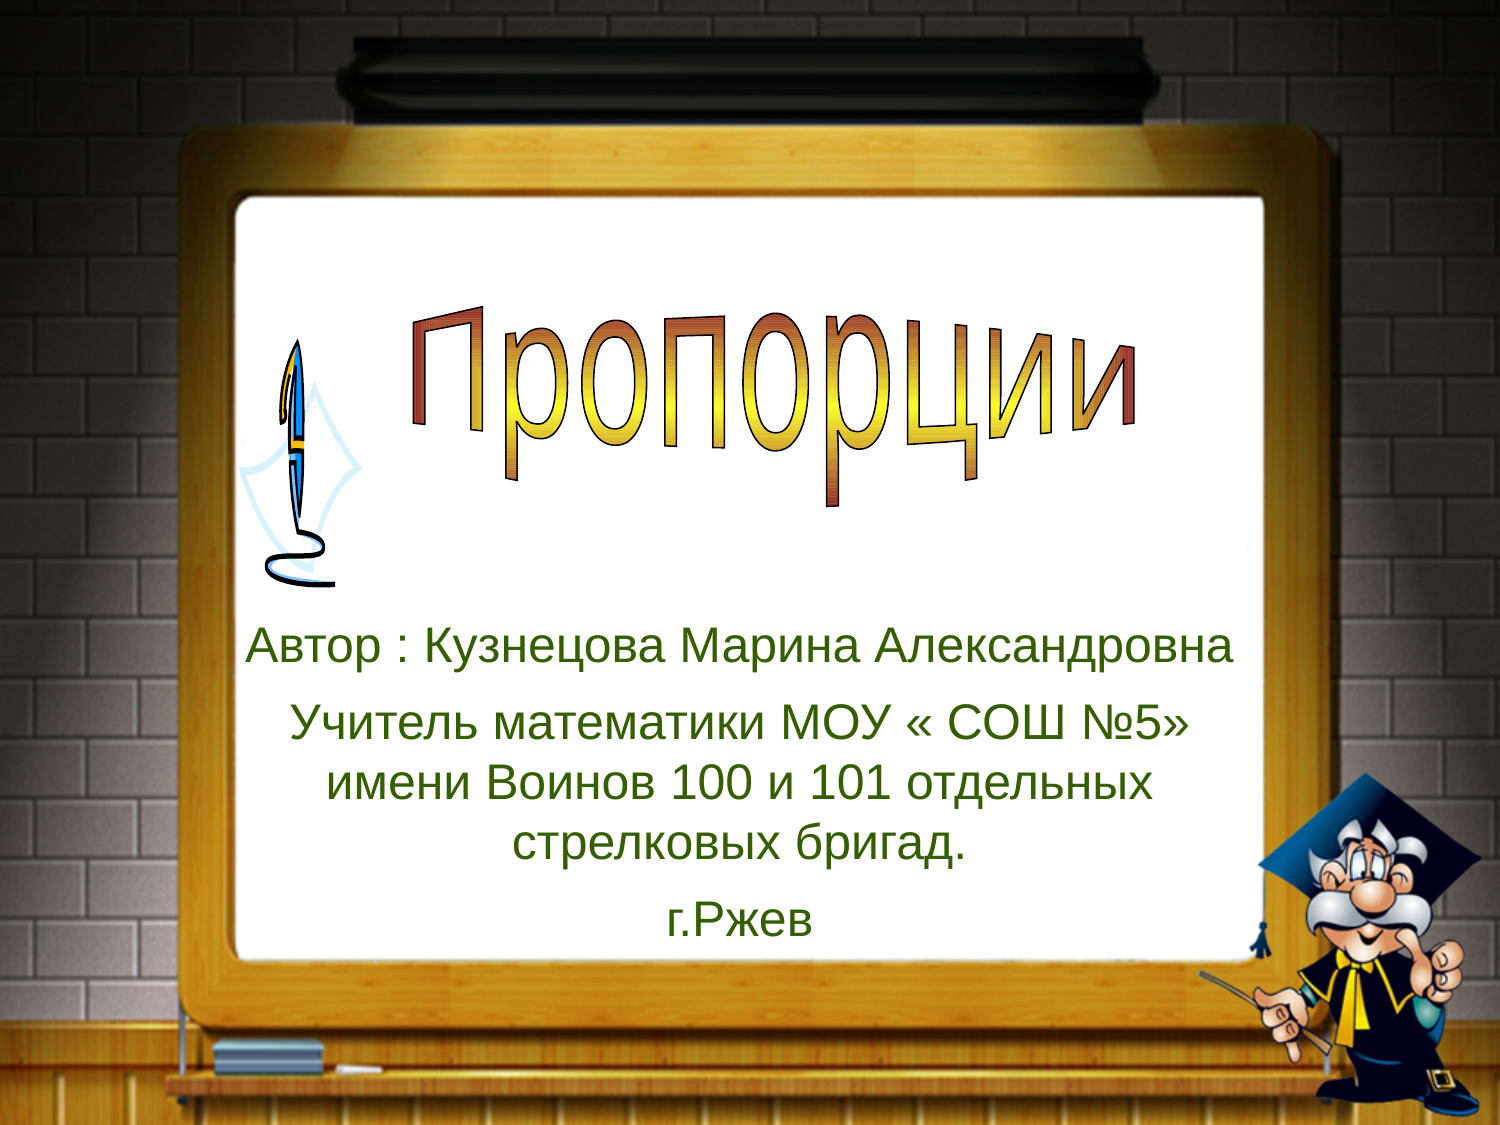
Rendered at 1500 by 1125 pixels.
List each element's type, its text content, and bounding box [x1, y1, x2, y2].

text_box Пропорции [413, 306, 483, 431]
text_box Пропорции [581, 320, 647, 446]
text_box Пропорции [989, 328, 1052, 439]
text_box Пропорции [907, 320, 977, 481]
text_box Пропорции [742, 313, 809, 451]
text_box Пропорции [664, 316, 725, 448]
picture [0, 0, 1500, 1125]
subtitle Автор : Кузнецова Марина Александровна Учитель математики МОУ « СОШ №5» имени Воинов 100 и 101 отдельных стрелковых бригад. г.Ржев [236, 578, 1244, 981]
text_box Пропорции [1073, 338, 1134, 431]
text_box Пропорции [826, 315, 890, 507]
text_box Пропорции [505, 328, 568, 481]
